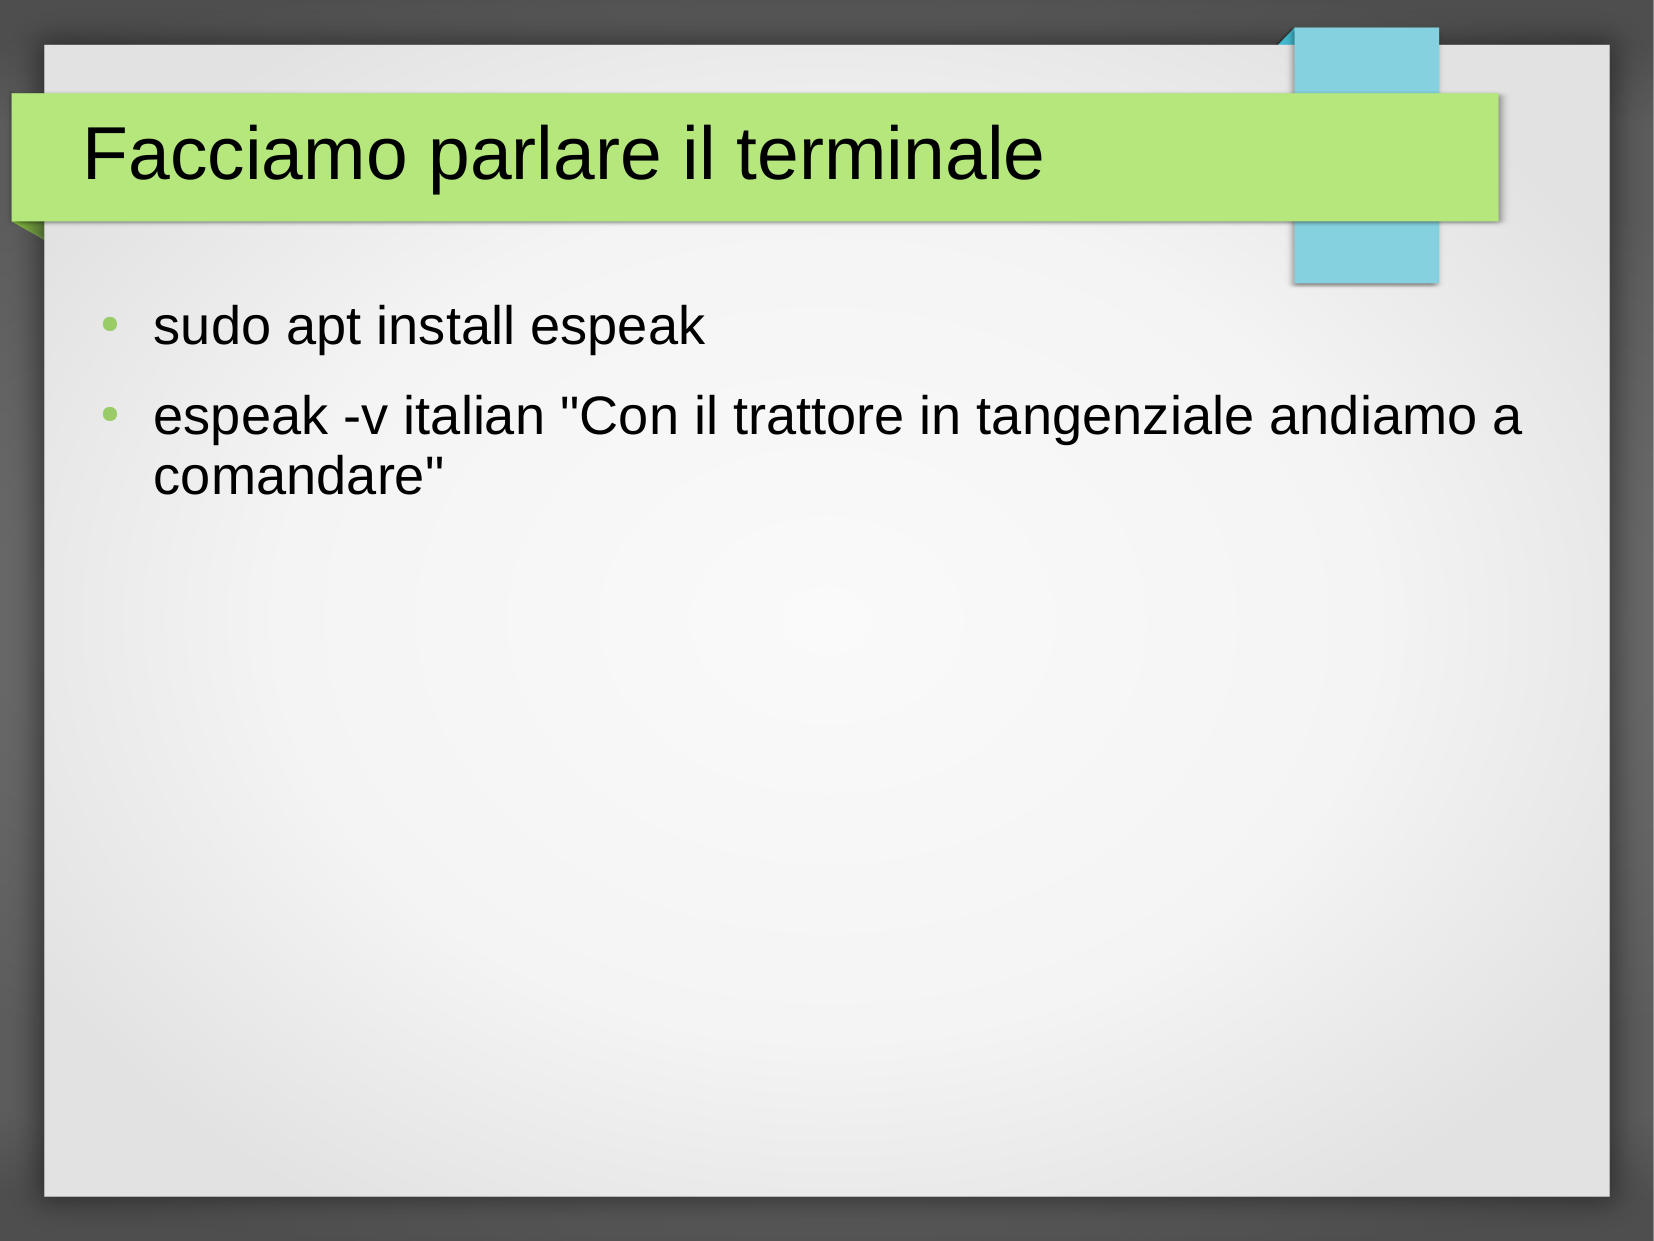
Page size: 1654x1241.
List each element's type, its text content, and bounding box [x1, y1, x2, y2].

picture [0, 0, 1654, 1241]
title Facciamo parlare il terminale [82, 94, 1264, 213]
list sudo apt install espeak espeak -v italian "Con il trattore in tangenziale andiamo a comandare" [82, 295, 1571, 1015]
